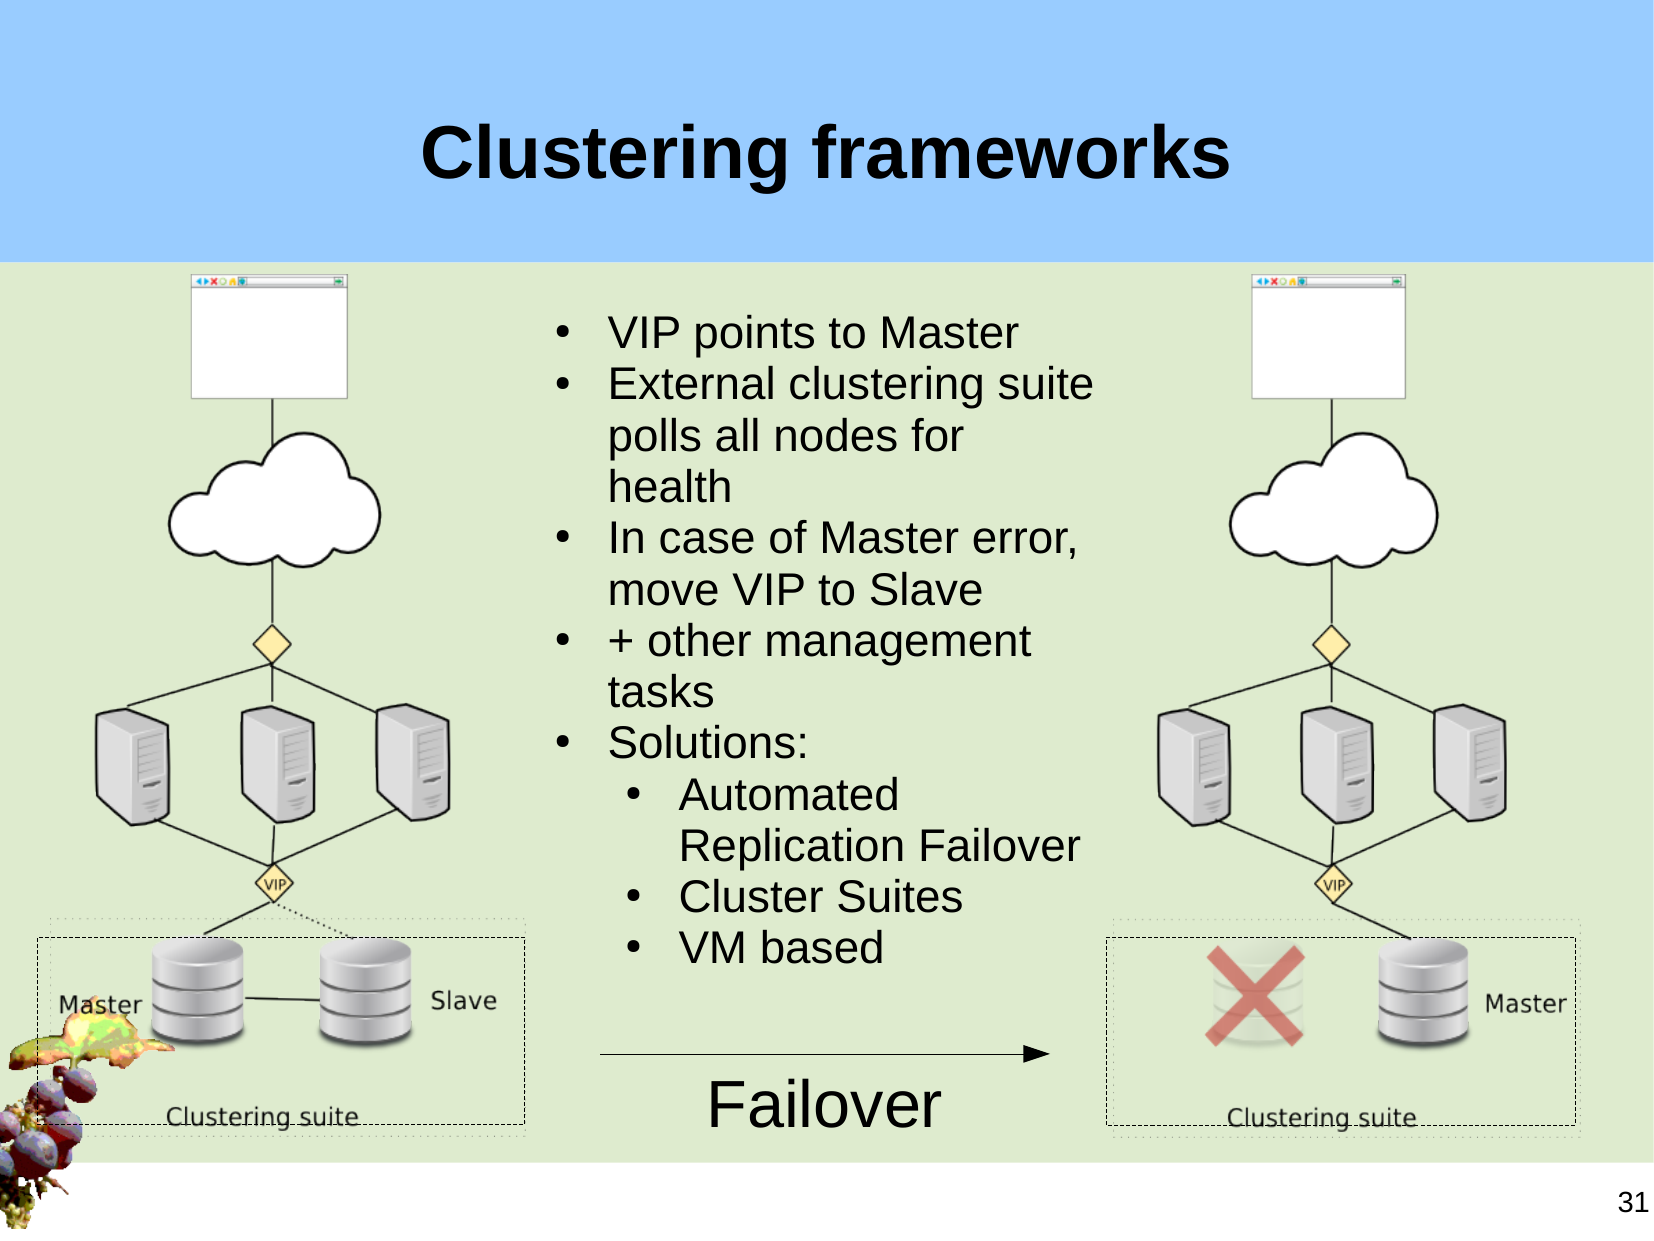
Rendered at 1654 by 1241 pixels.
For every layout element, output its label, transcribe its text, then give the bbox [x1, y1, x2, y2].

list VIP points to Master External clustering suite polls all nodes for health In case of Master error, move VIP to Slave + other management tasks Solutions: Automated Replication Failover Cluster Suites VM based [536, 307, 1100, 974]
list Failover [525, 1067, 1126, 1143]
picture [1113, 274, 1581, 1138]
title Clustering frameworks [82, 49, 1571, 257]
picture [0, 274, 526, 1229]
